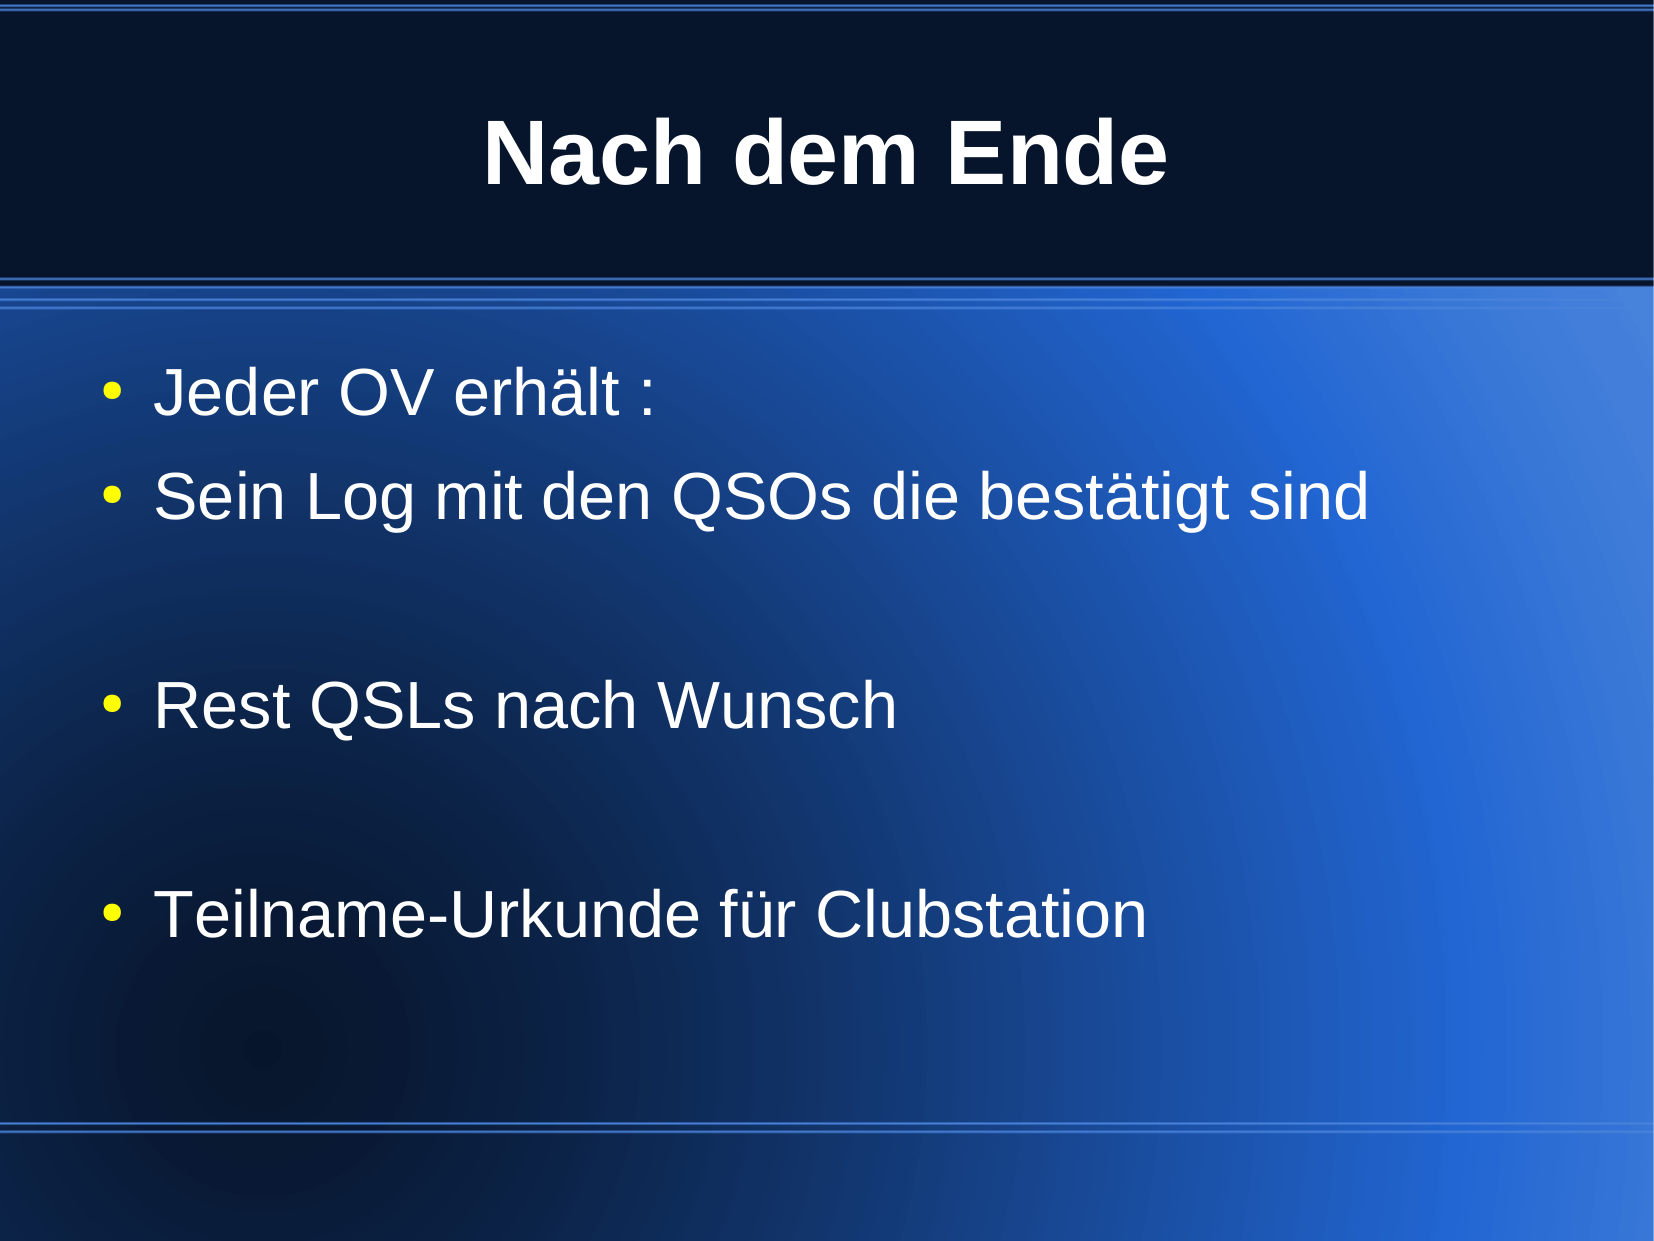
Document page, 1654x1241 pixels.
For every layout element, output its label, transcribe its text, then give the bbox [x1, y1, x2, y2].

title Nach dem Ende [82, 49, 1571, 257]
picture [0, 0, 1654, 1241]
list Jeder OV erhält : Sein Log mit den QSOs die bestätigt sind Rest QSLs nach Wunsch Teilname-Urkunde für Clubstation [82, 355, 1571, 1058]
